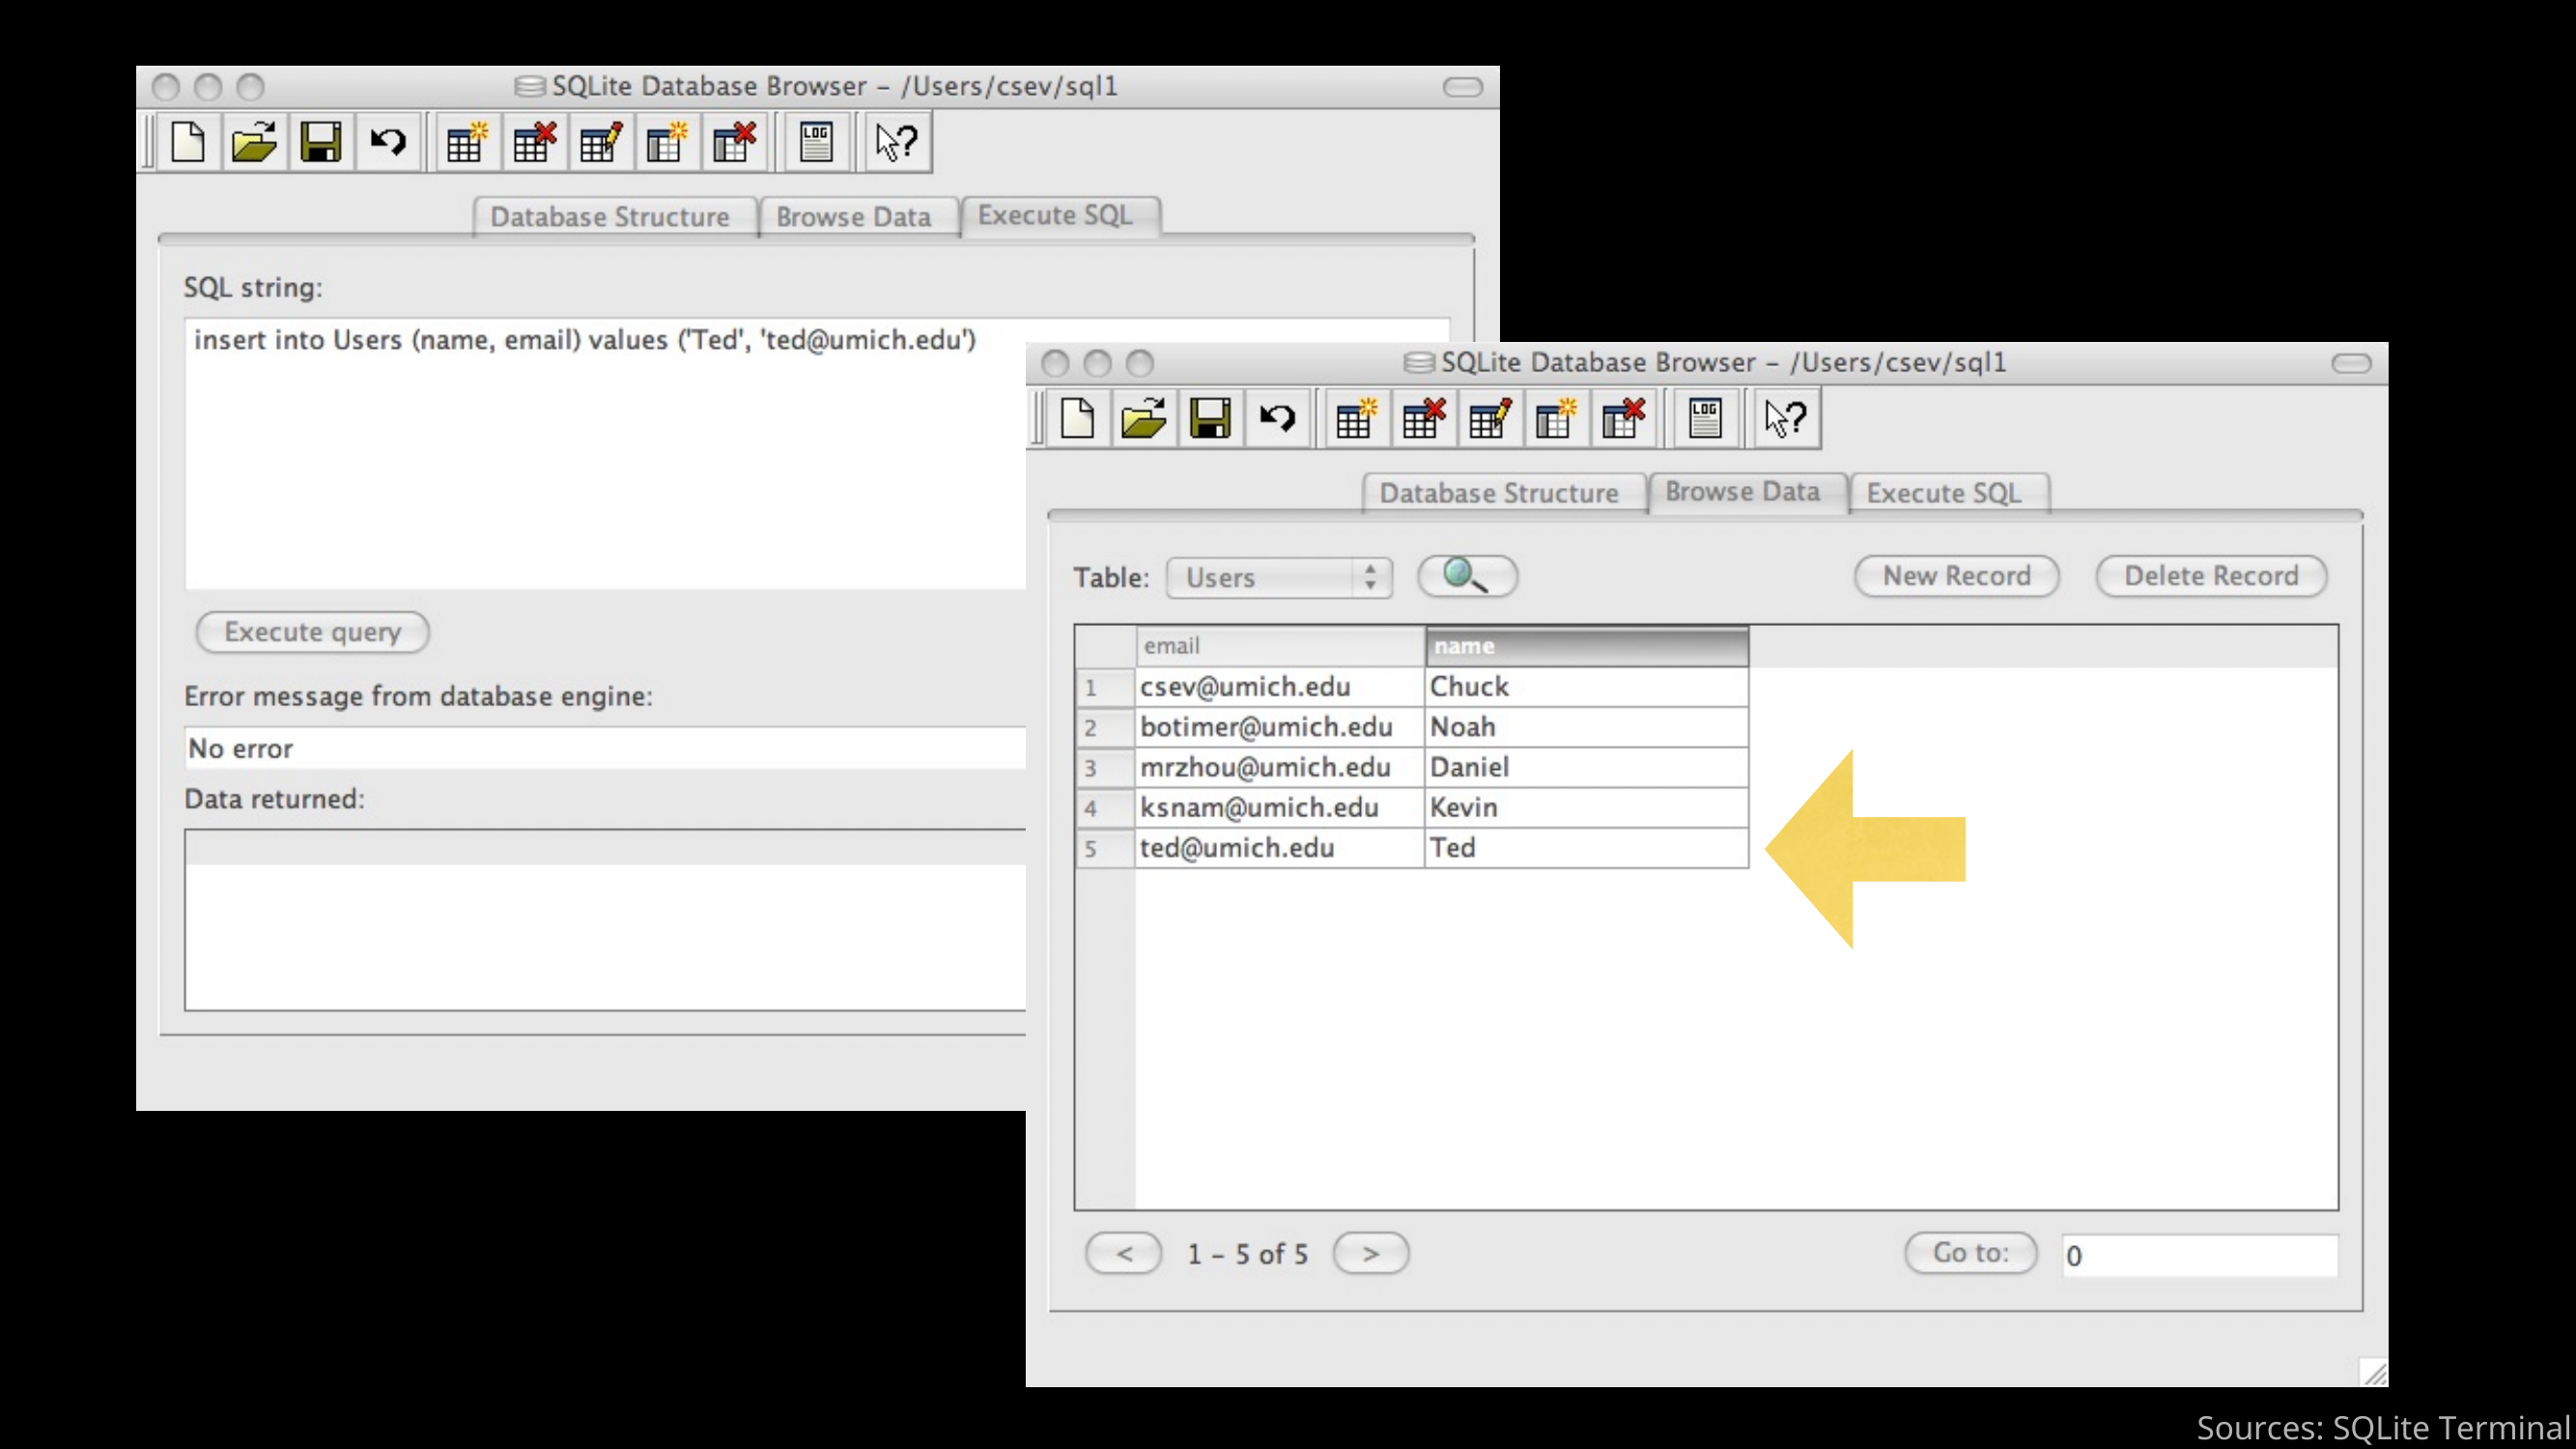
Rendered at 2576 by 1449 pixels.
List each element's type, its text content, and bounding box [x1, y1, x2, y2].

picture [136, 66, 2389, 1387]
text_box [1764, 748, 1967, 951]
text_box Sources: SQLite Terminal [2182, 1400, 2576, 1449]
